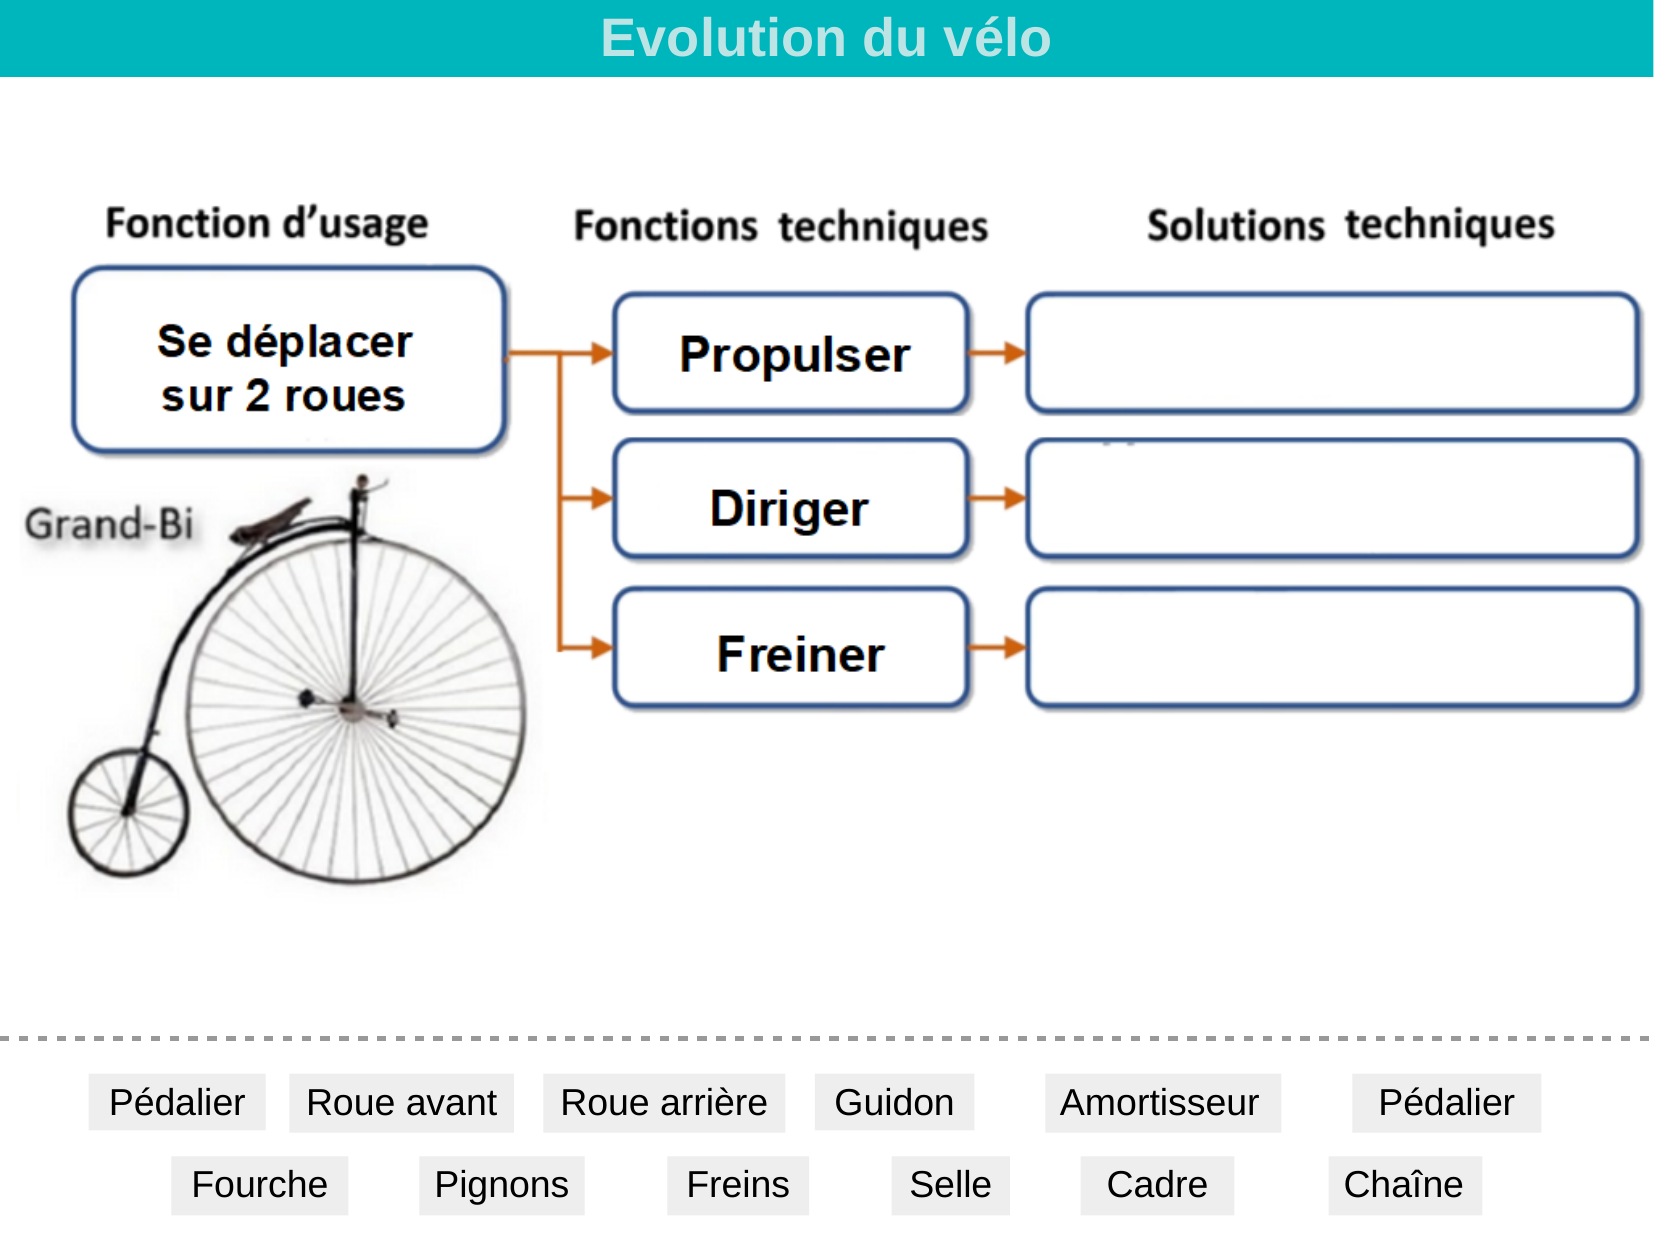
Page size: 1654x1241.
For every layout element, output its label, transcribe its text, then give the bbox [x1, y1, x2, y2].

text_box Chaîne [1328, 1156, 1483, 1216]
text_box Fourche [171, 1156, 349, 1216]
text_box Freins [667, 1156, 810, 1216]
text_box Roue arrière [543, 1073, 786, 1133]
text_box Pédalier [1352, 1073, 1542, 1133]
text_box Roue avant [289, 1073, 514, 1133]
text_box Cadre [1080, 1156, 1235, 1216]
text_box Amortisseur [1045, 1073, 1282, 1133]
picture [15, 177, 1654, 944]
text_box Pédalier [88, 1073, 266, 1131]
text_box Guidon [814, 1073, 975, 1131]
text_box Evolution du vélo [0, 0, 1654, 77]
text_box Pignons [419, 1156, 585, 1216]
text_box Selle [891, 1156, 1010, 1216]
